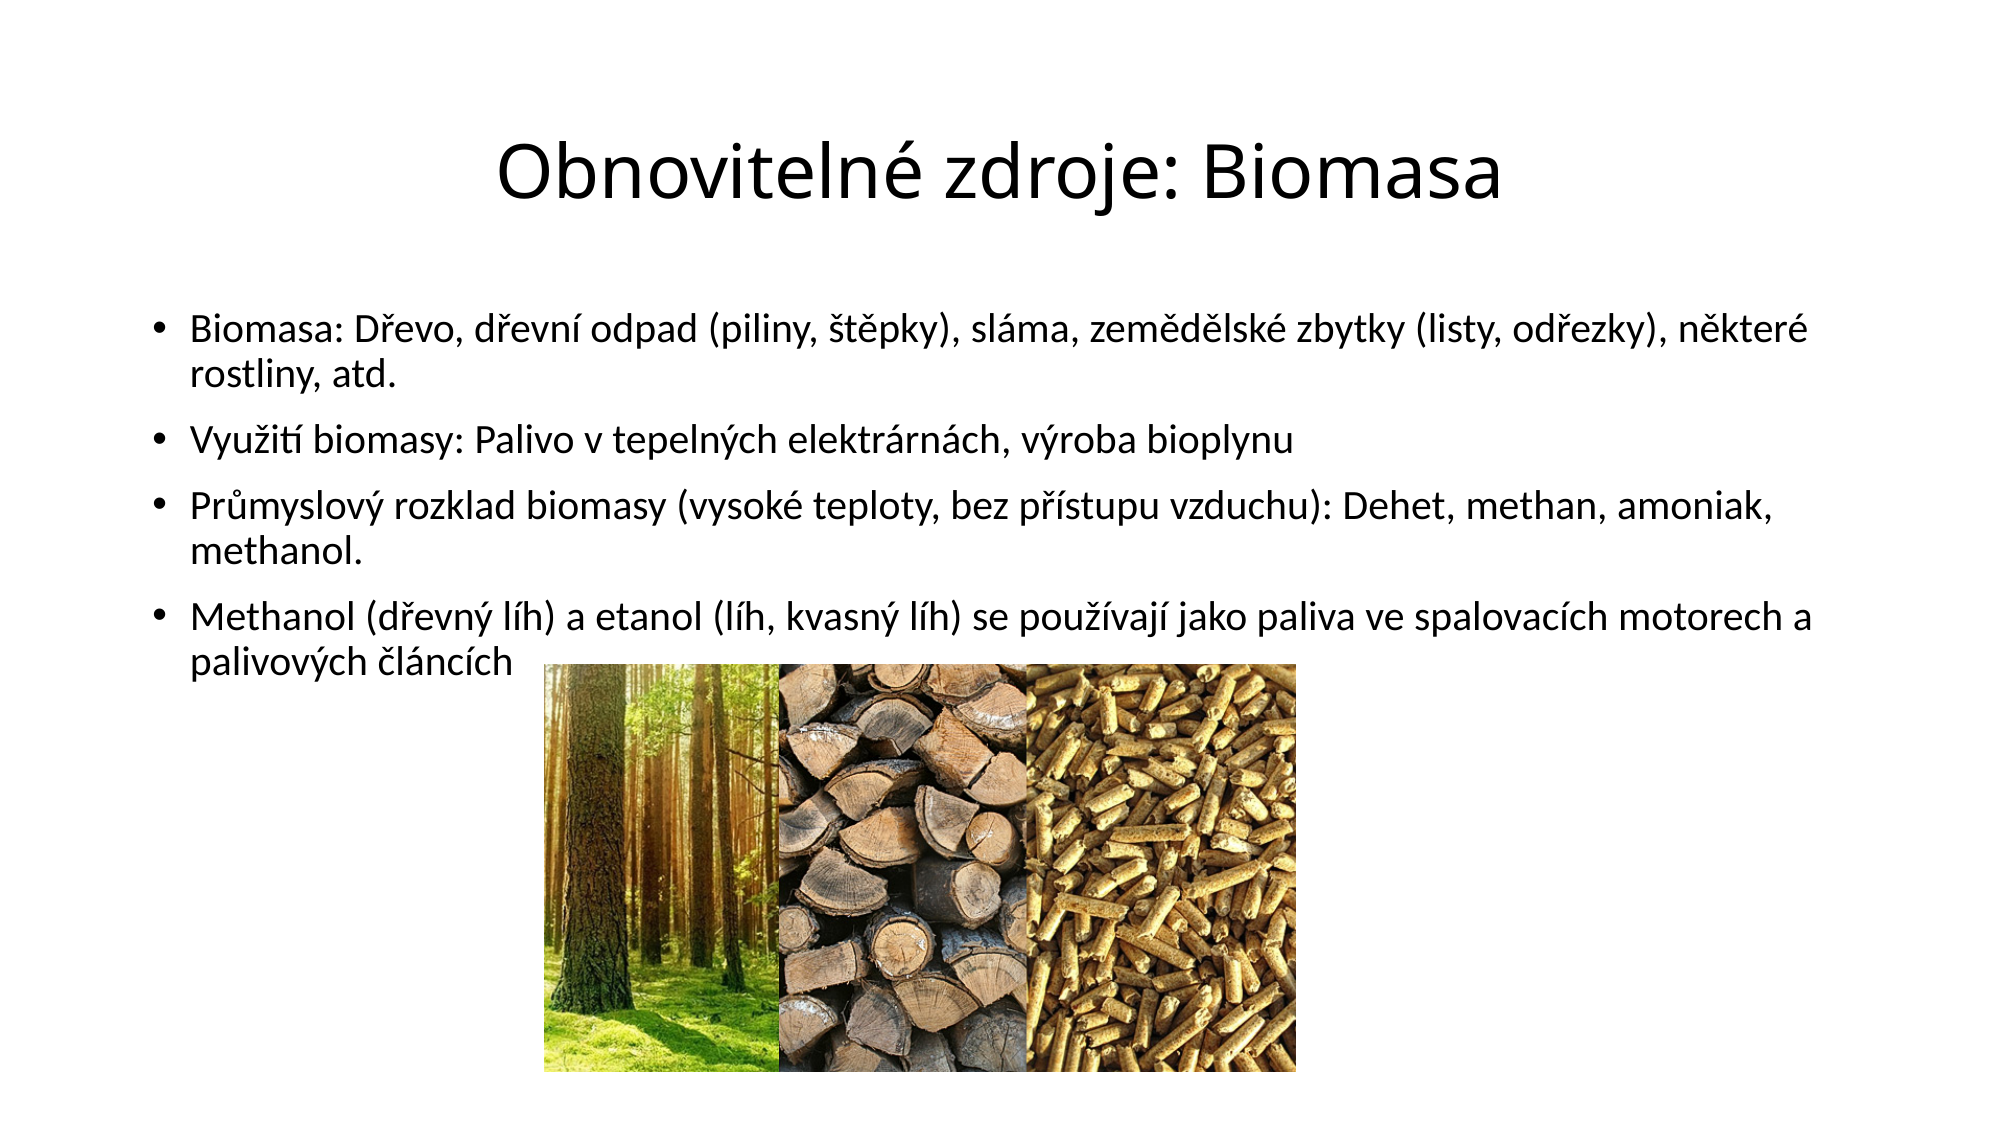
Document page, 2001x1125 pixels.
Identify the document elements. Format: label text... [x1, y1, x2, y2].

picture [544, 664, 1296, 1072]
list Biomasa: Dřevo, dřevní odpad (piliny, štěpky), sláma, zemědělské zbytky (listy, odřezky), některé rostliny, atd. Využití biomasy: Palivo v tepelných elektrárnách, výroba bioplynu Průmyslový rozklad biomasy (vysoké teploty, bez přístupu vzduchu): Dehet, methan, amoniak, methanol. Methanol (dřevný líh) a etanol (líh, kvasný líh) se používají jako paliva ve spalovacích motorech a palivových článcích [137, 299, 1863, 1014]
title Obnovitelné zdroje: Biomasa [137, 59, 1863, 278]
